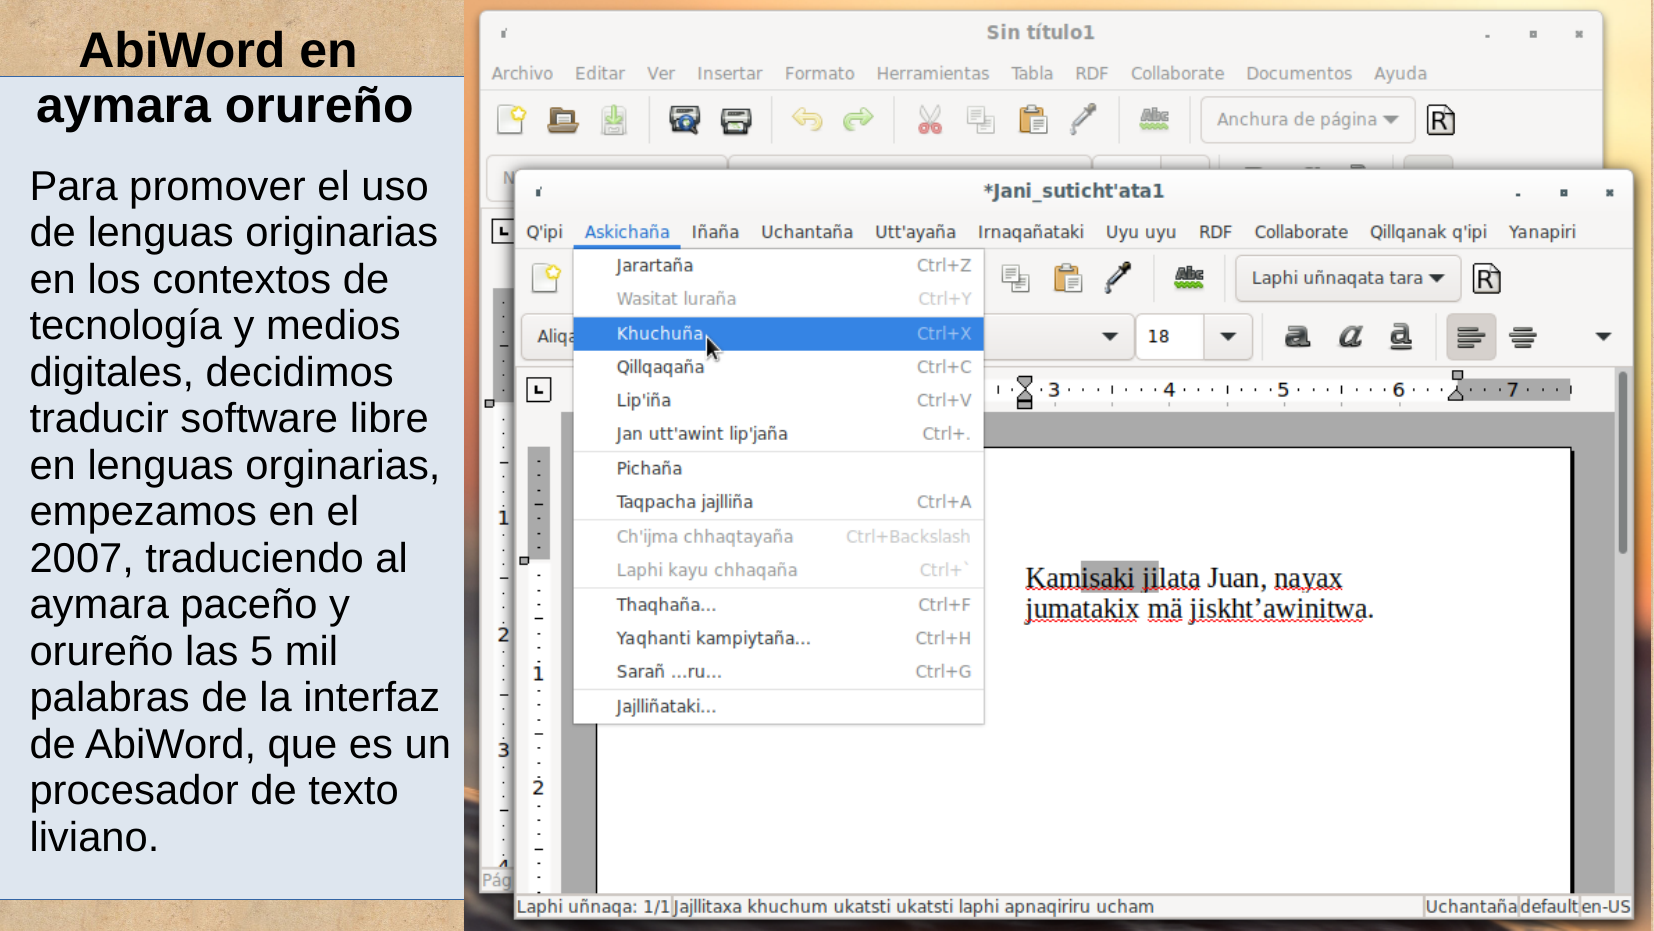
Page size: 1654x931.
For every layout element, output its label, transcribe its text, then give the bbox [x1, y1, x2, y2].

title AbiWord en aymara orureño [0, 0, 464, 156]
text_box Para promover el uso de lenguas originarias en los contextos de tecnología y medios digitales, decidimos traducir software libre en lenguas orginarias, empezamos en el 2007, traduciendo al aymara paceño y orureño las 5 mil palabras de la interfaz de AbiWord, que es un procesador de texto liviano. [14, 155, 488, 868]
text_box [0, 156, 464, 900]
picture [0, 0, 1654, 931]
